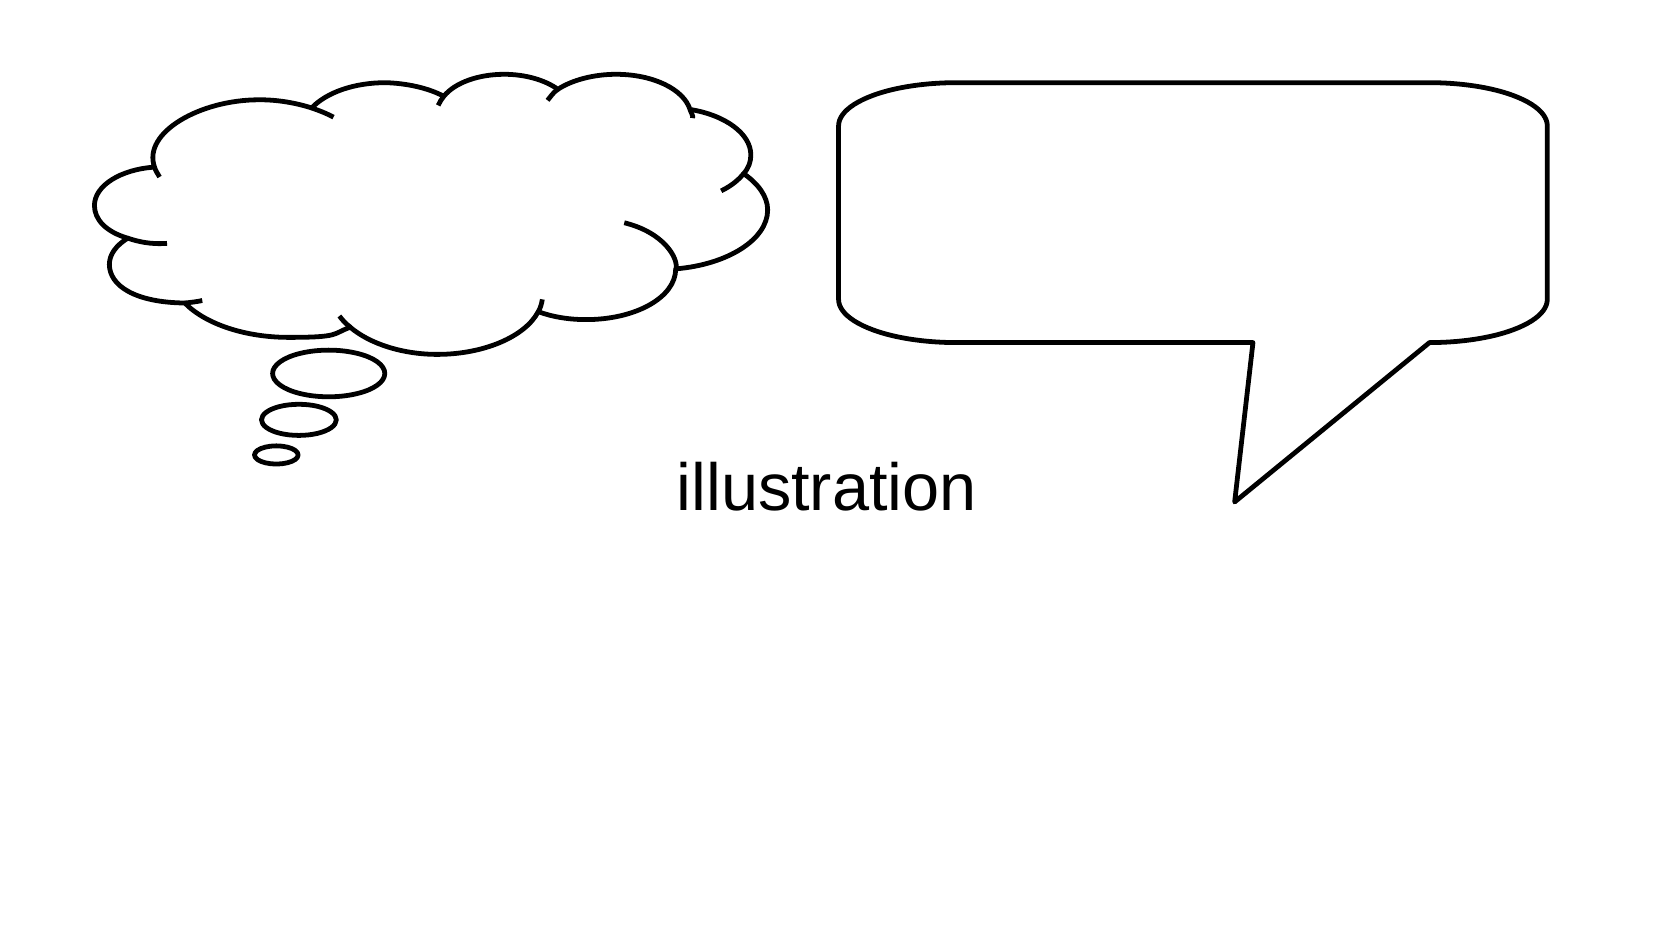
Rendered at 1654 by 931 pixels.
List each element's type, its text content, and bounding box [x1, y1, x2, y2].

text_box [254, 445, 299, 465]
subtitle illustration [82, 217, 1571, 758]
text_box [261, 404, 337, 436]
text_box [838, 82, 1548, 502]
text_box [272, 350, 385, 397]
text_box [94, 74, 768, 355]
